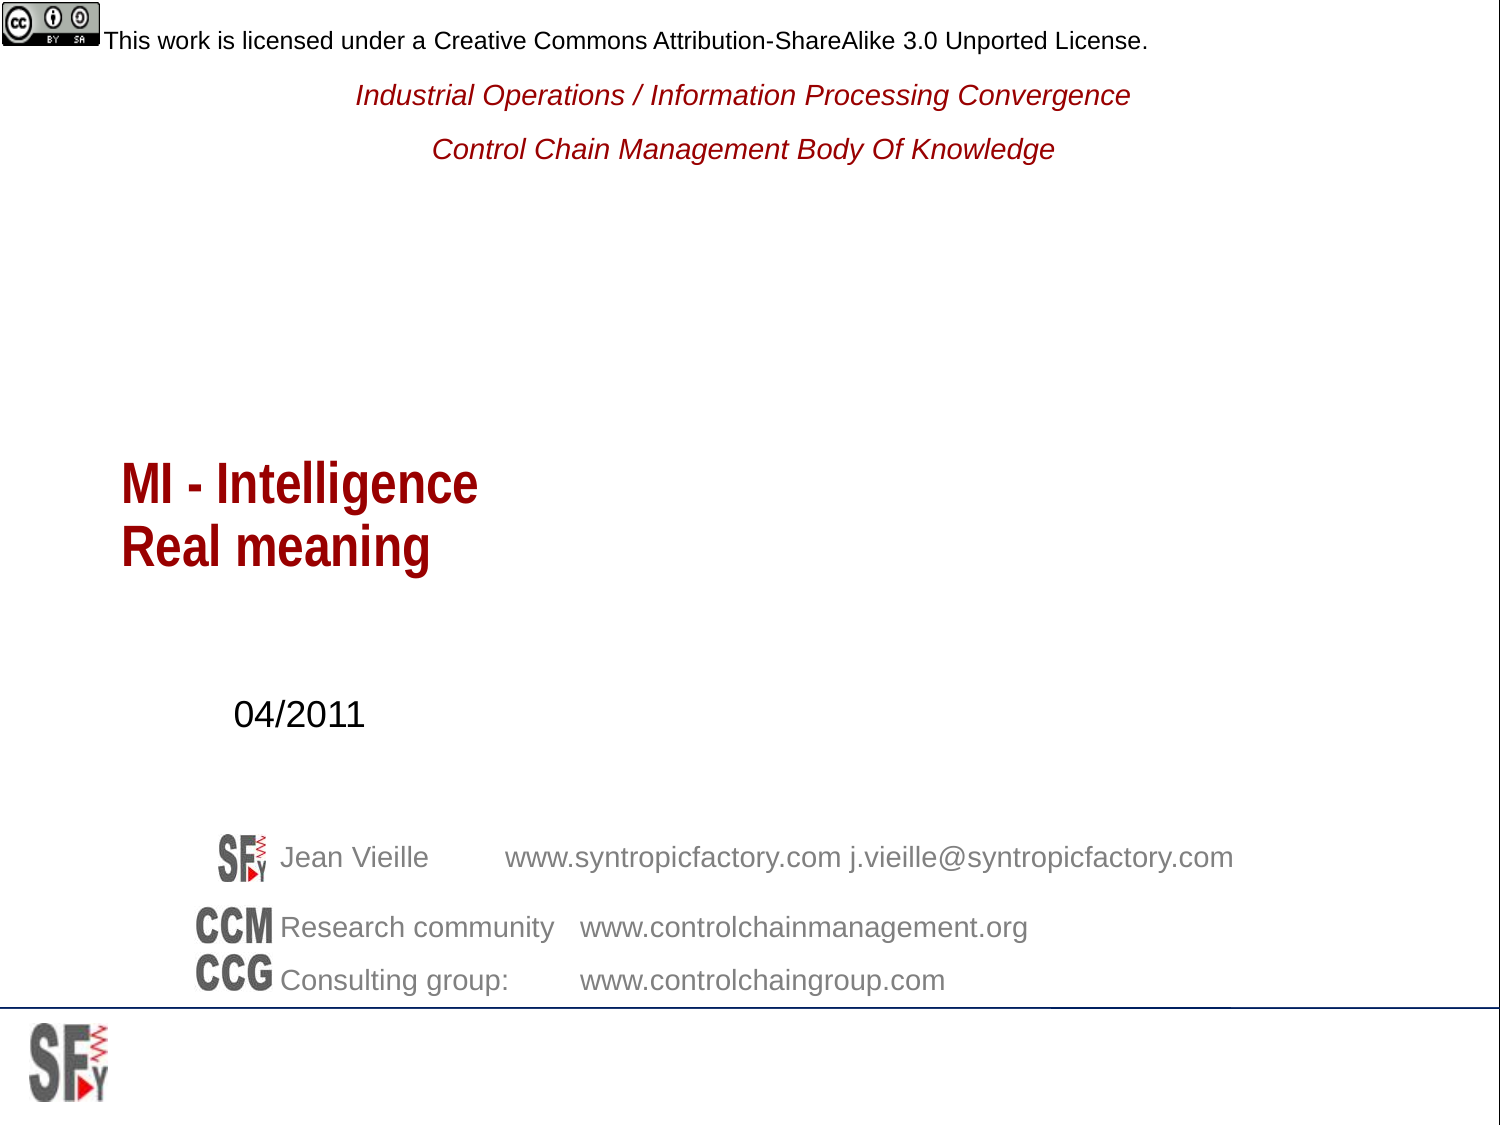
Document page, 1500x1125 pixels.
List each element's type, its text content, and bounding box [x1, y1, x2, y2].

picture [194, 952, 273, 992]
picture [2, 2, 100, 46]
picture [218, 834, 266, 882]
picture [194, 905, 273, 944]
title MI - Intelligence Real meaning [106, 438, 1382, 592]
picture [29, 1023, 108, 1102]
text_box 04/2011 [218, 674, 1269, 787]
